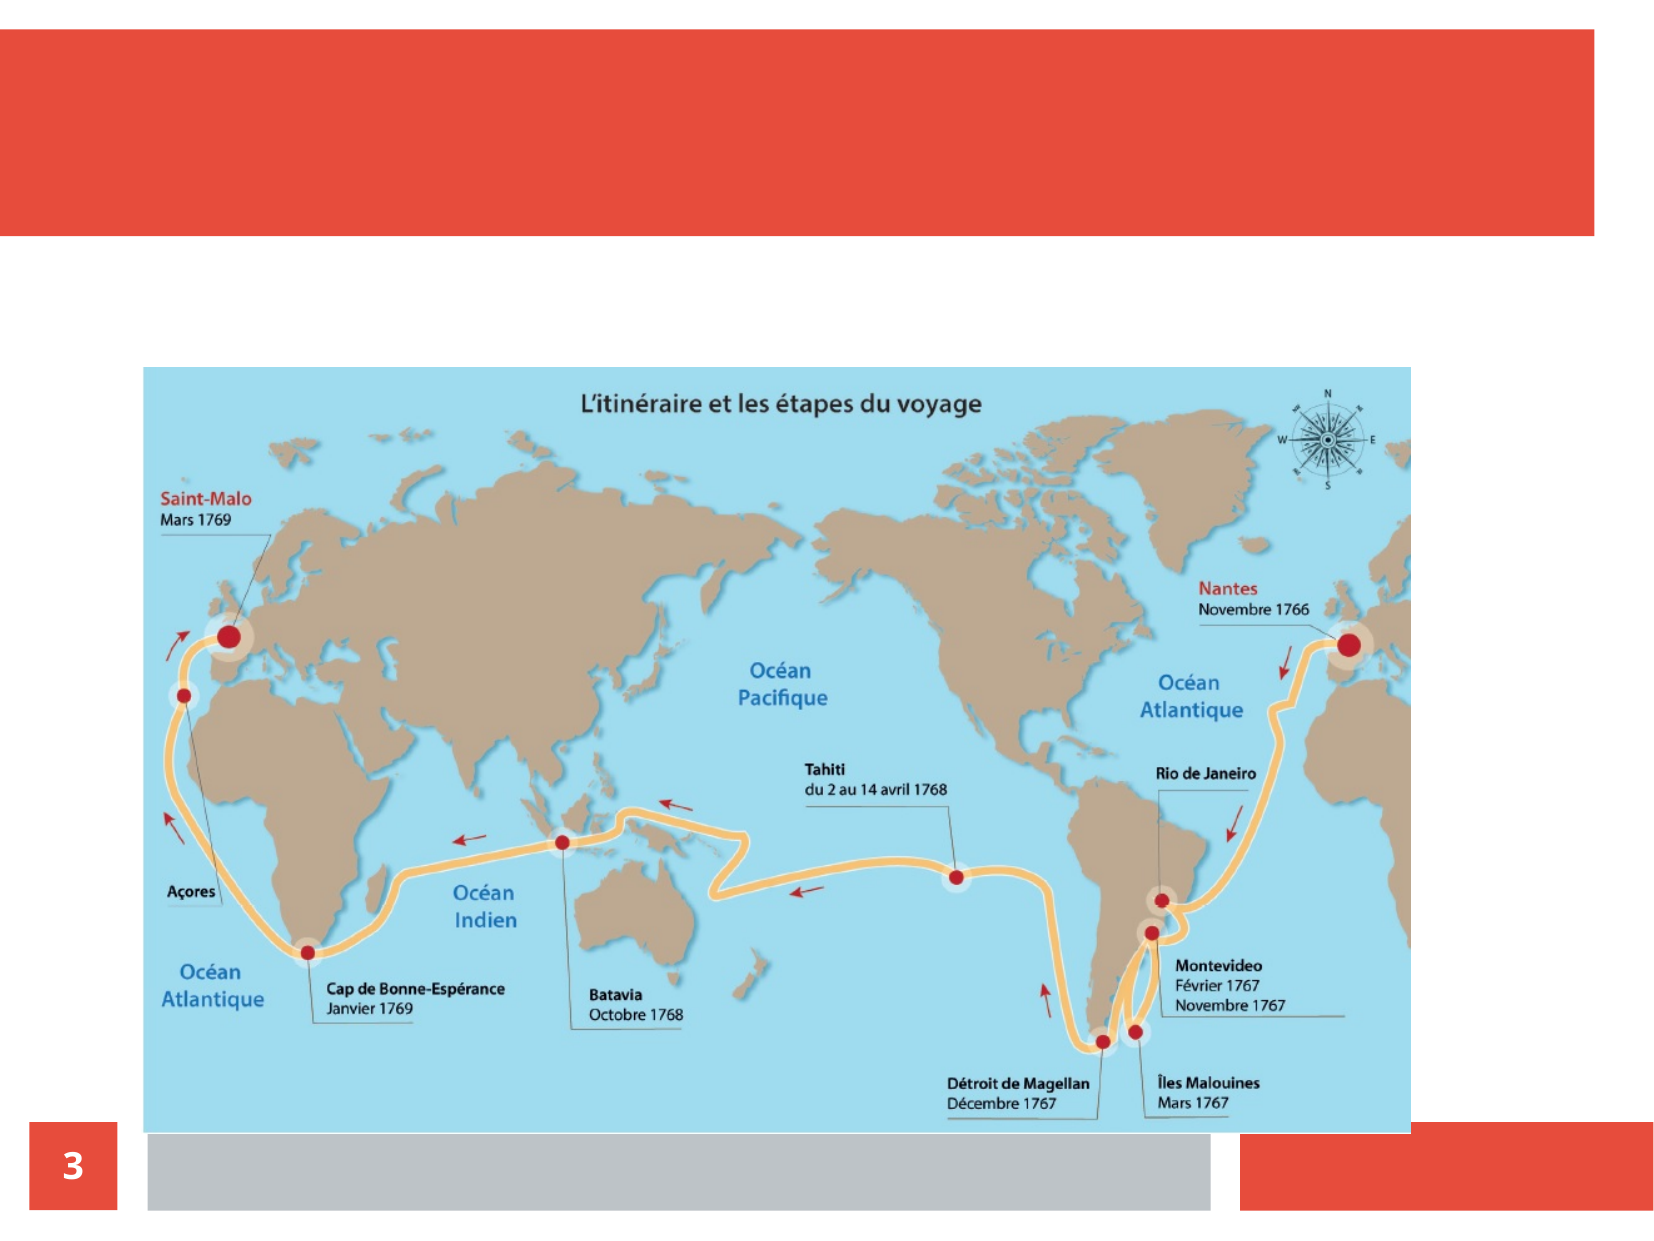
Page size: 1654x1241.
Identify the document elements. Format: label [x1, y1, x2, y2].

picture [141, 367, 1411, 1134]
